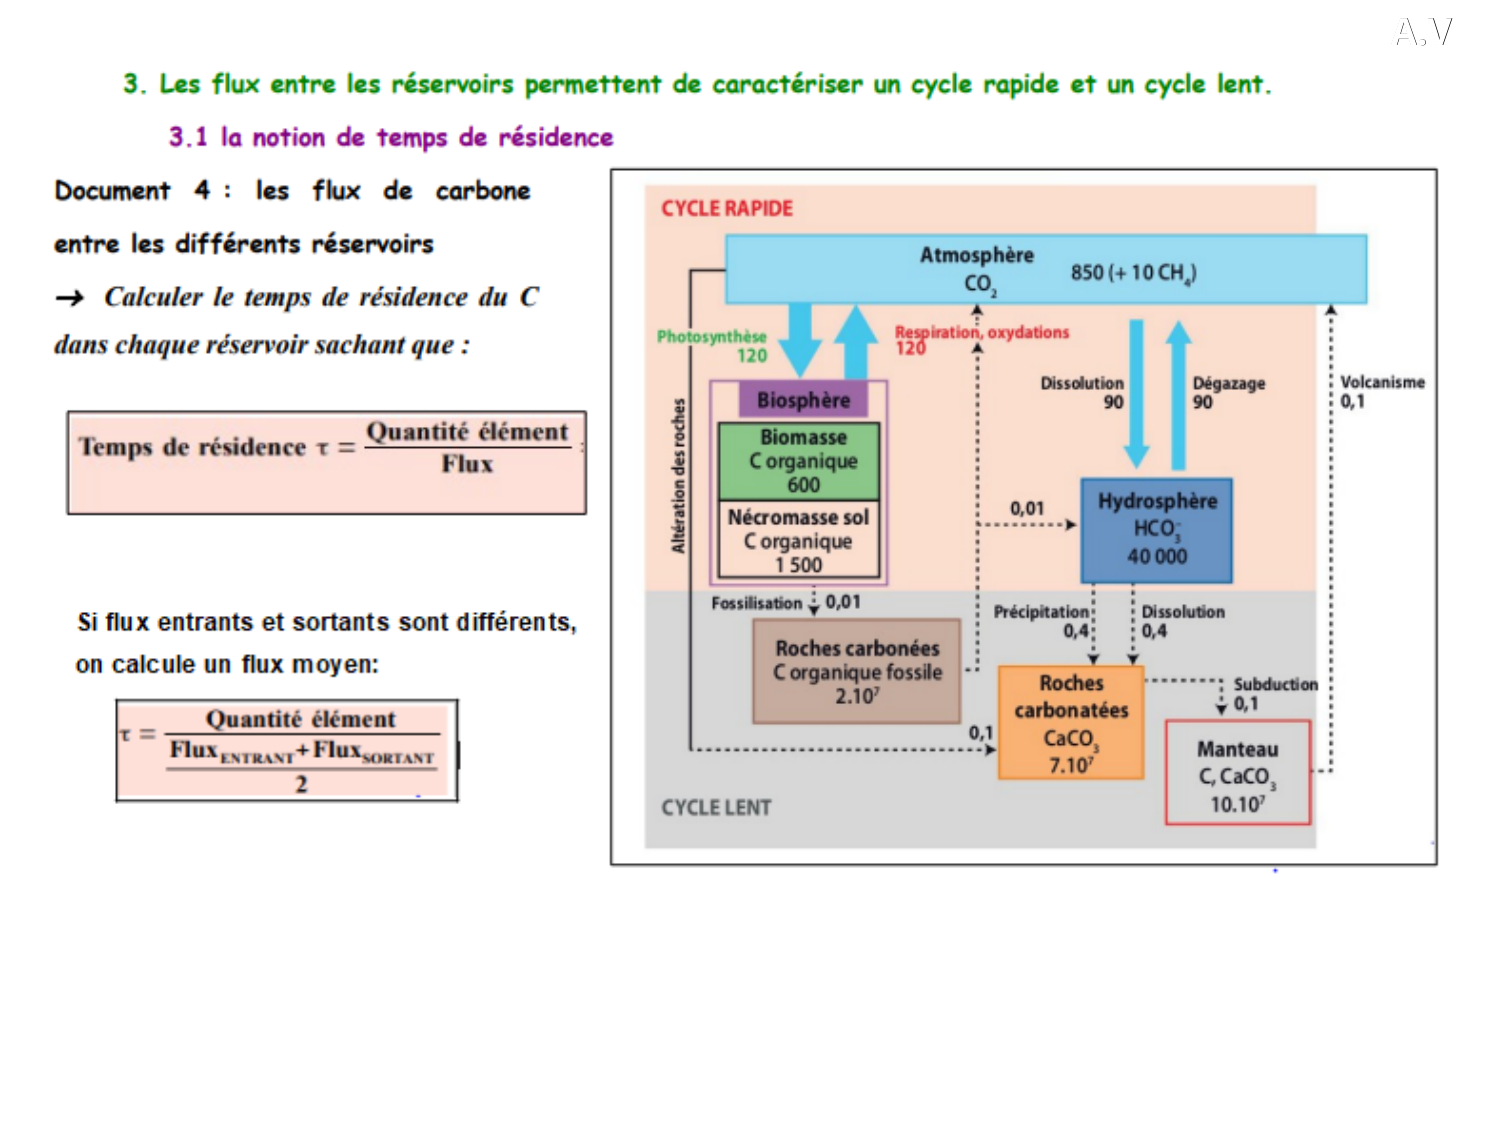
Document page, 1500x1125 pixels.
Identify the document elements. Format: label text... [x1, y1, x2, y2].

picture [9, 70, 1465, 884]
text_box A.V [1375, 0, 1500, 61]
